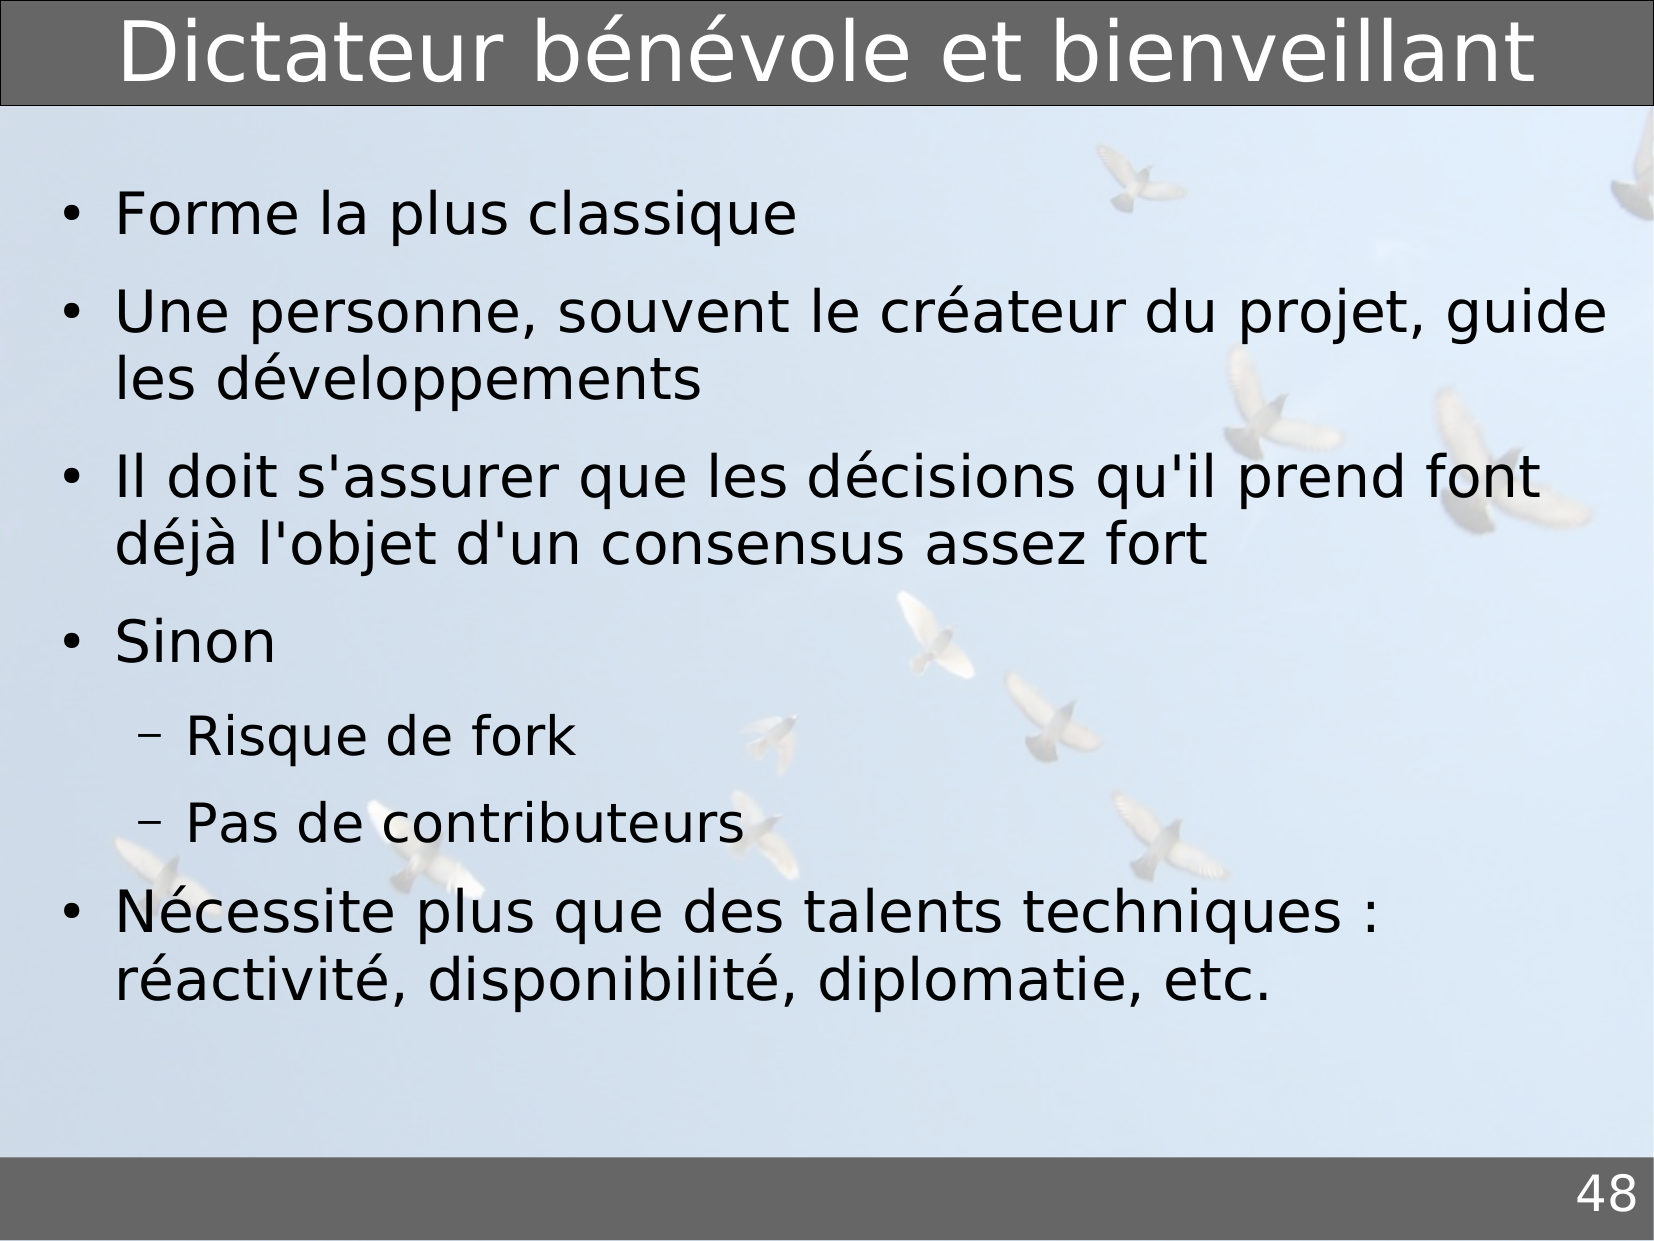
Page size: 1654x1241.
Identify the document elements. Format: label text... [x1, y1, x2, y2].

title Dictateur bénévole et bienveillant [0, 0, 1654, 106]
list Forme la plus classique Une personne, souvent le créateur du projet, guide les développements Il doit s'assurer que les décisions qu'il prend font déjà l'objet d'un consensus assez fort Sinon Risque de fork Pas de contributeurs Nécessite plus que des talents techniques : réactivité, disponibilité, diplomatie, etc. [43, 180, 1617, 1109]
